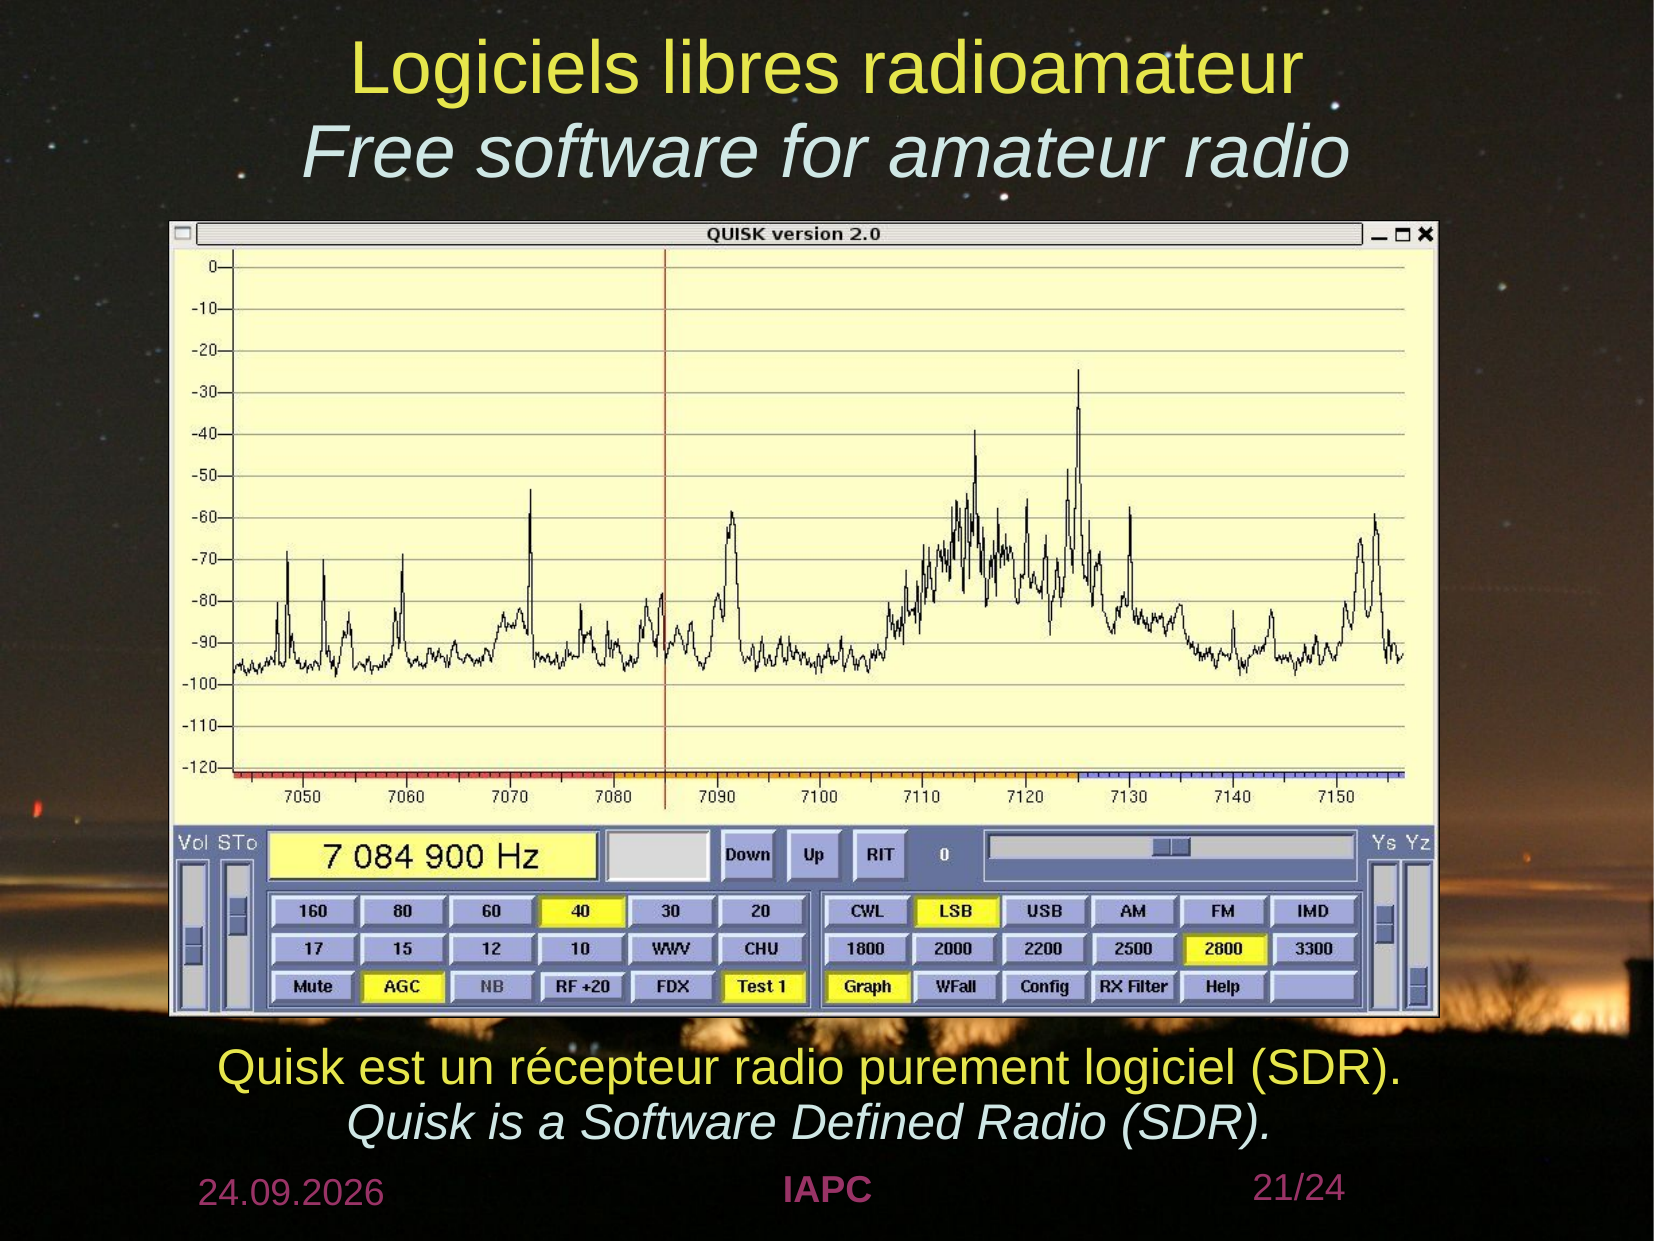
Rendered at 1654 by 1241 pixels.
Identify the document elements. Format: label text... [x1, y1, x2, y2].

title Logiciels libres radioamateur Free software for amateur radio [82, 5, 1571, 213]
subtitle Quisk est un récepteur radio purement logiciel (SDR). Quisk is a Software Defined Radio (SDR). [82, 1026, 1538, 1163]
picture [0, 0, 1654, 1241]
